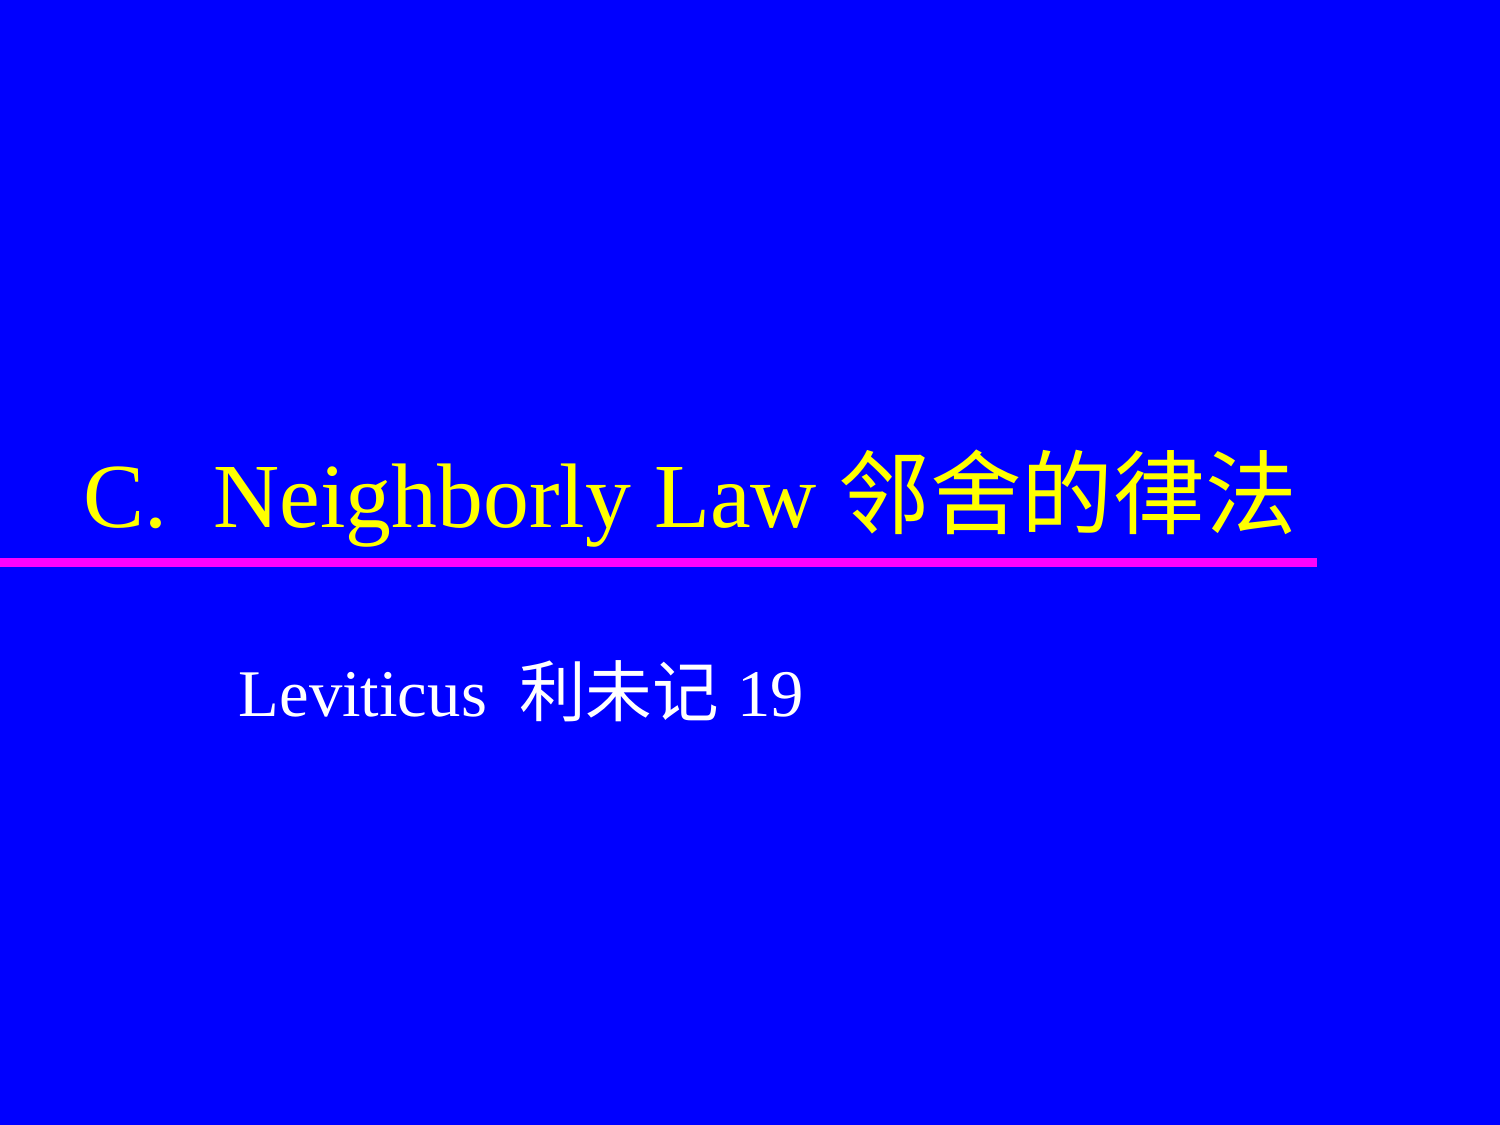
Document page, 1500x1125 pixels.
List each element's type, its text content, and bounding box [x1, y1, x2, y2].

title C. Neighborly Law邻舍的律法 [68, 374, 1332, 563]
subtitle Leviticus 利未记19 [223, 637, 1277, 926]
